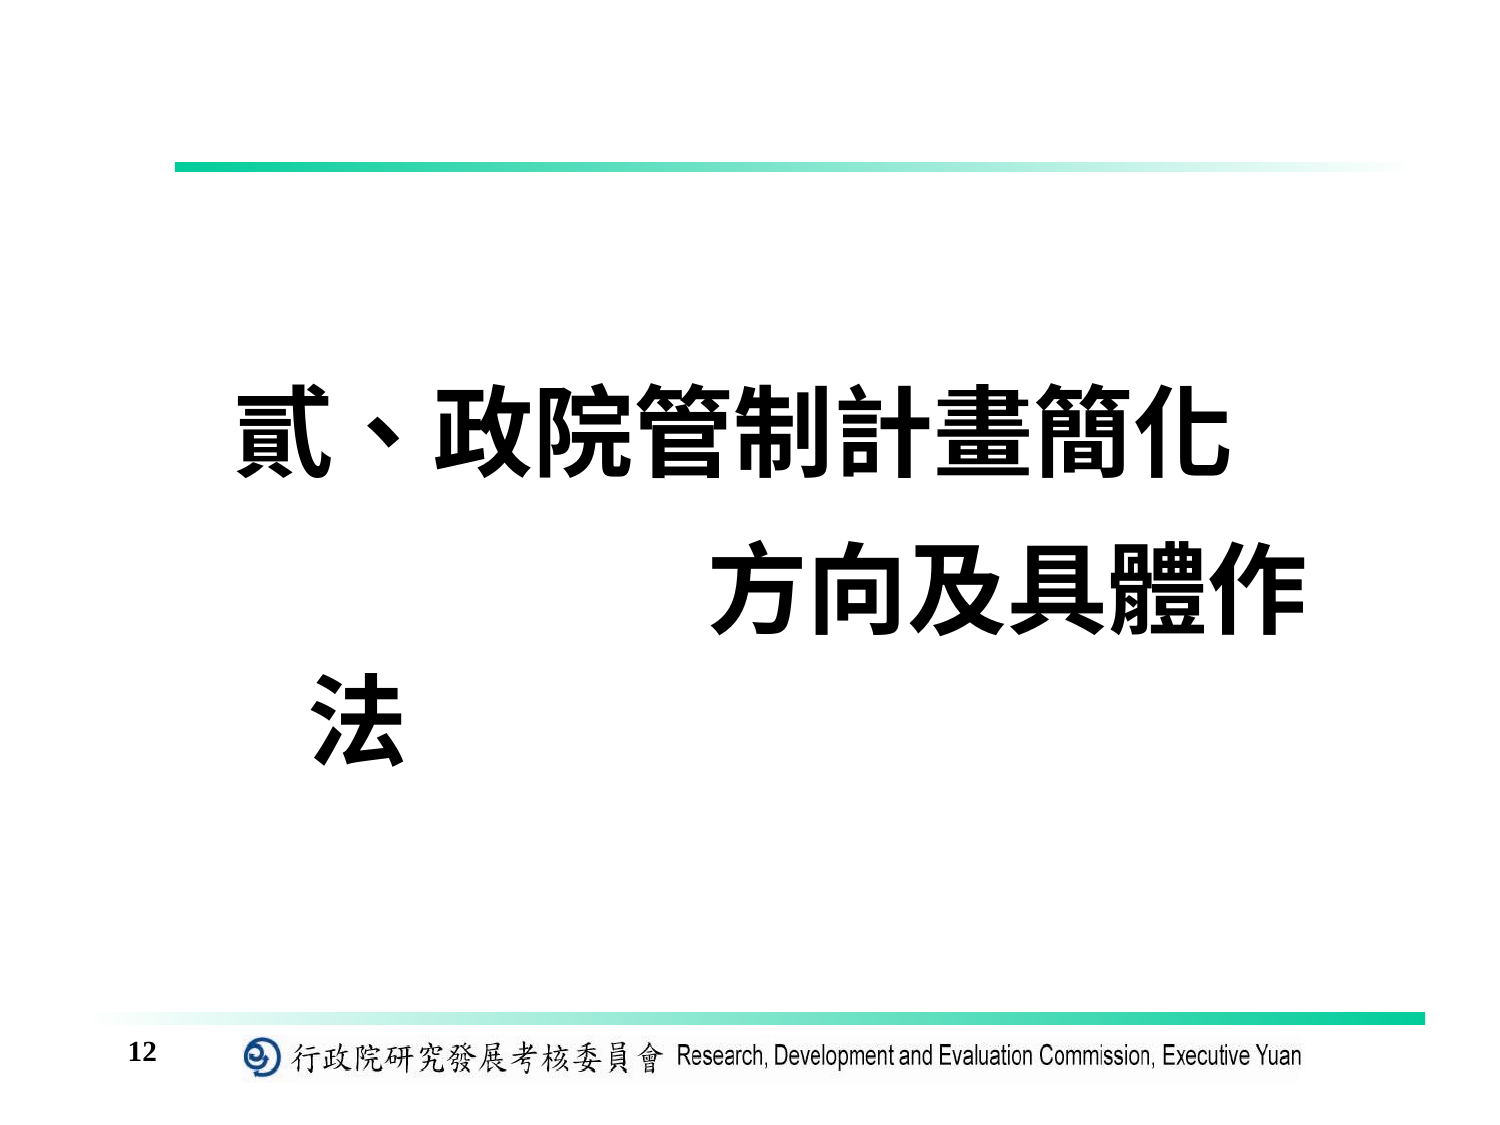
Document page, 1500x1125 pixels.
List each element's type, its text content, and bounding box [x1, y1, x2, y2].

text_box 貳、政院管制計畫簡化 方向及具體作法 [219, 350, 1352, 786]
text_box [112, 1025, 426, 1101]
